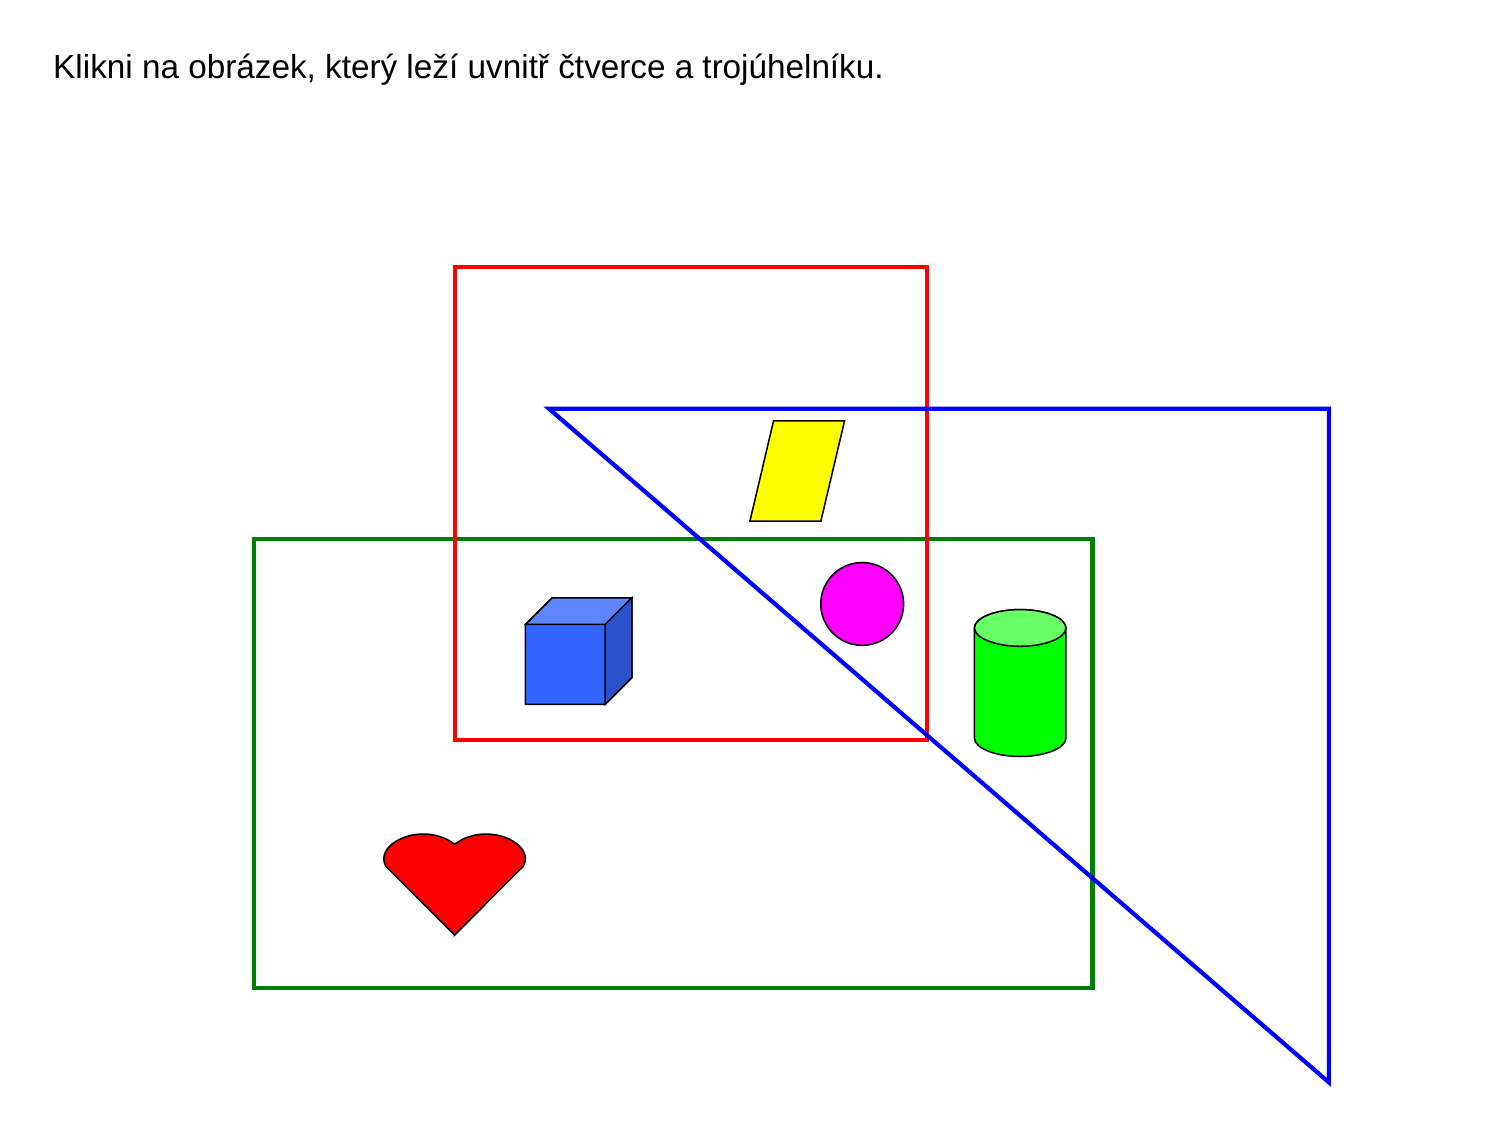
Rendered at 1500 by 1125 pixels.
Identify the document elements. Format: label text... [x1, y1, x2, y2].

text_box [820, 562, 904, 646]
text_box [383, 834, 526, 936]
text_box [974, 630, 1066, 757]
text_box Klikni na obrázek, který leží uvnitř čtverce a trojúhelníku. [38, 37, 901, 94]
text_box [525, 597, 632, 705]
text_box [749, 420, 845, 522]
